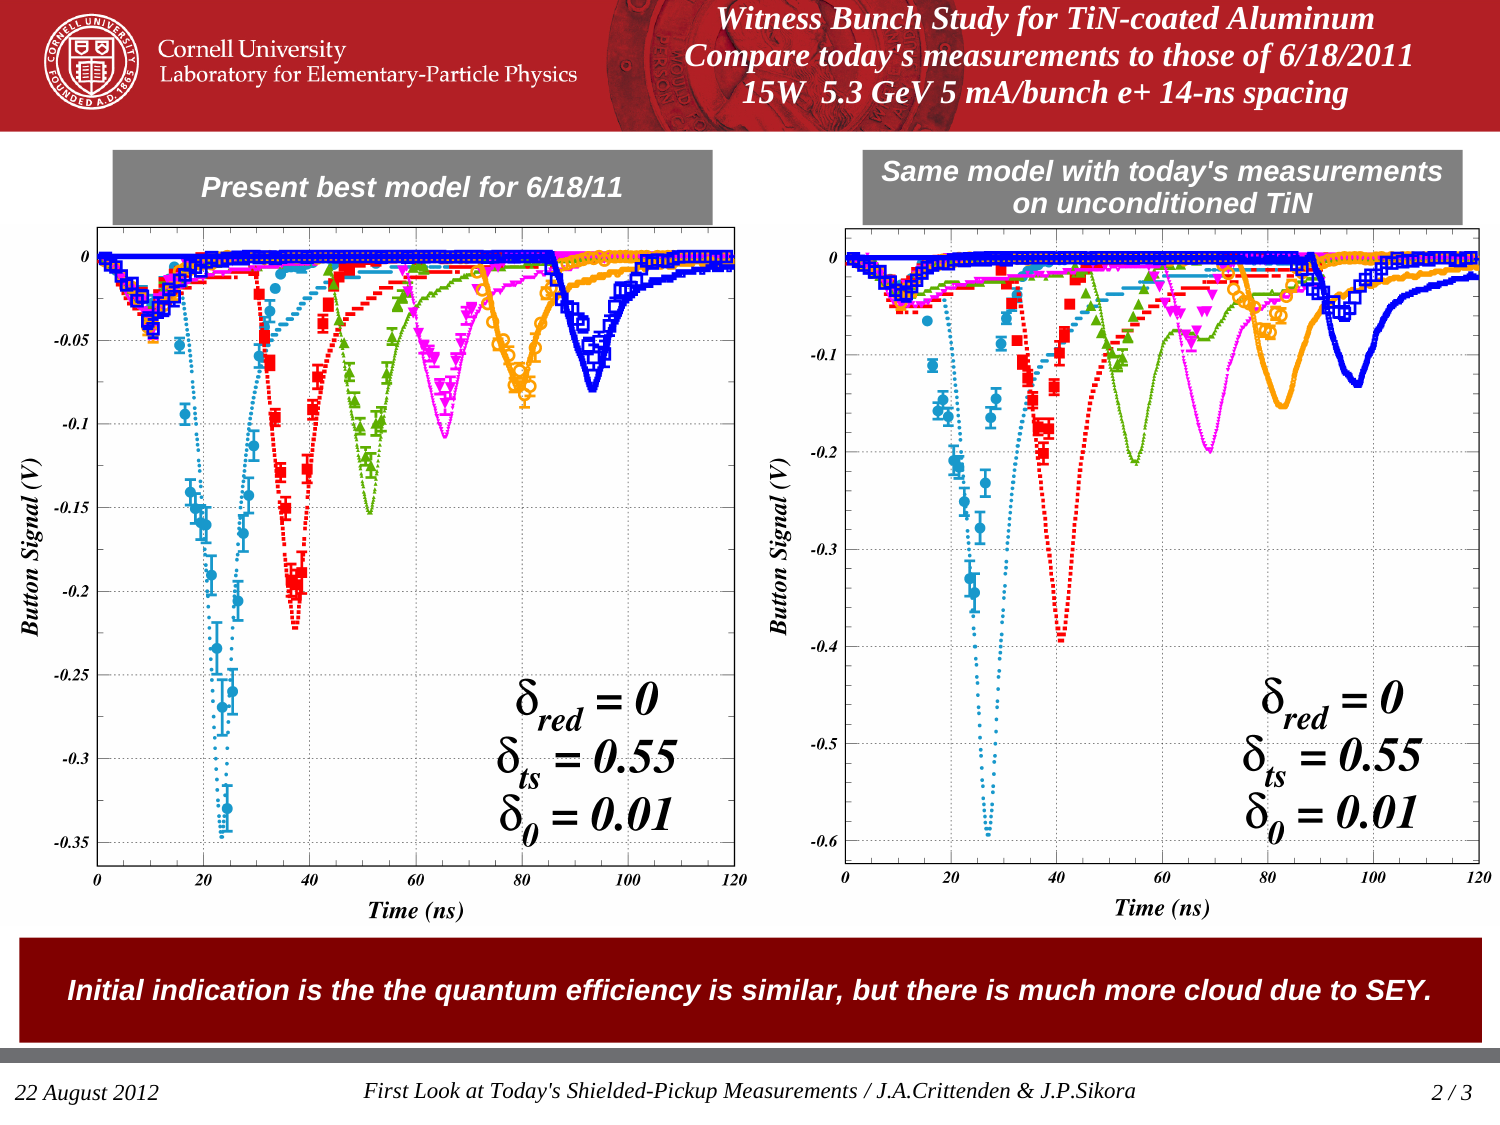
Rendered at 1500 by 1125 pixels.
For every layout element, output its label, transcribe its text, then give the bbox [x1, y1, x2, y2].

text_box Initial indication is the the quantum efficiency is similar, but there is much more cloud due to SEY. [19, 937, 1482, 1043]
text_box Present best model for 6/18/11 [112, 149, 713, 226]
text_box Witness Bunch Study for TiN-coated Aluminum Compare today's measurements to those of 6/18/2011 15W 5.3 GeV 5 mA/bunch e+ 14-ns spacing [600, 0, 1500, 136]
picture [0, 224, 1500, 926]
text_box Same model with today's measurements on unconditioned TiN [862, 149, 1463, 226]
picture [0, 0, 600, 132]
